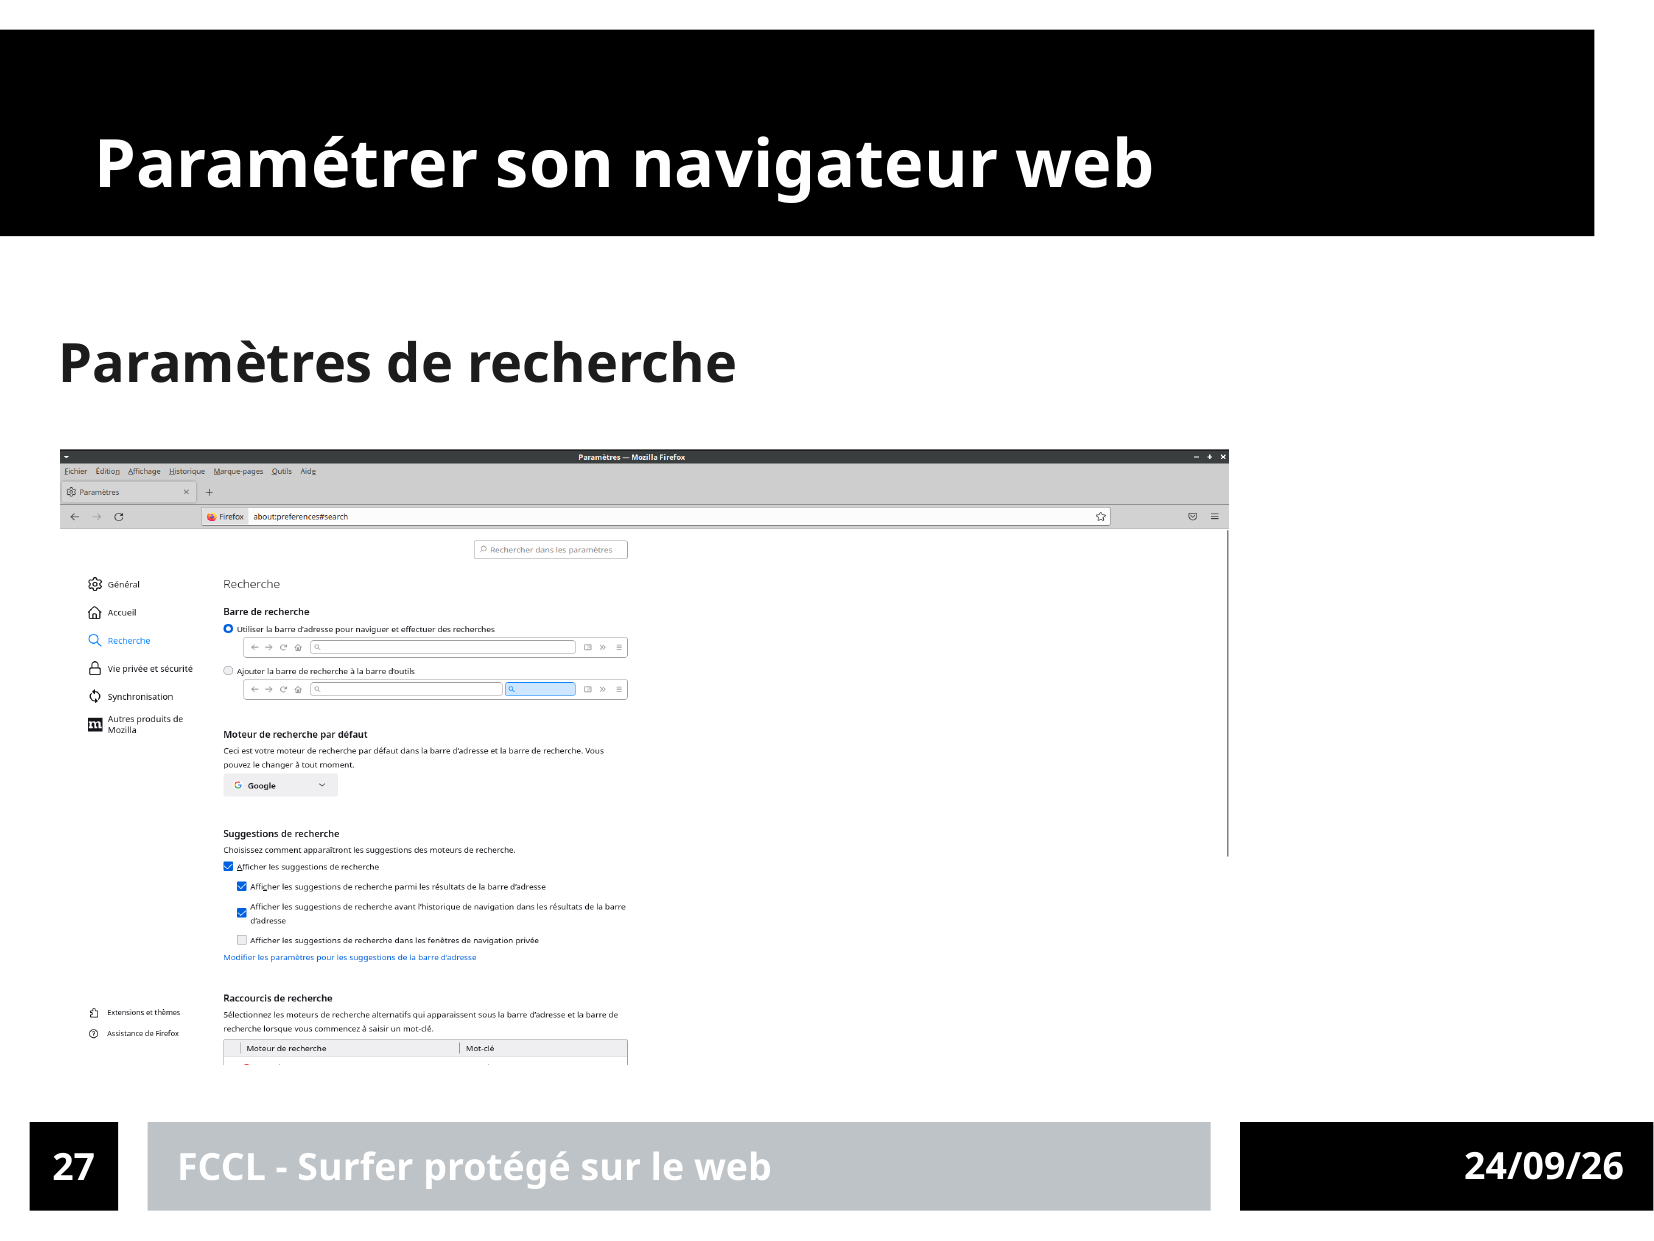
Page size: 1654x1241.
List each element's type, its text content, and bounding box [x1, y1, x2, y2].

picture [60, 449, 1229, 1065]
title Paramétrer son navigateur web [59, 59, 1595, 207]
list Paramètres de recherche [59, 324, 1565, 1093]
